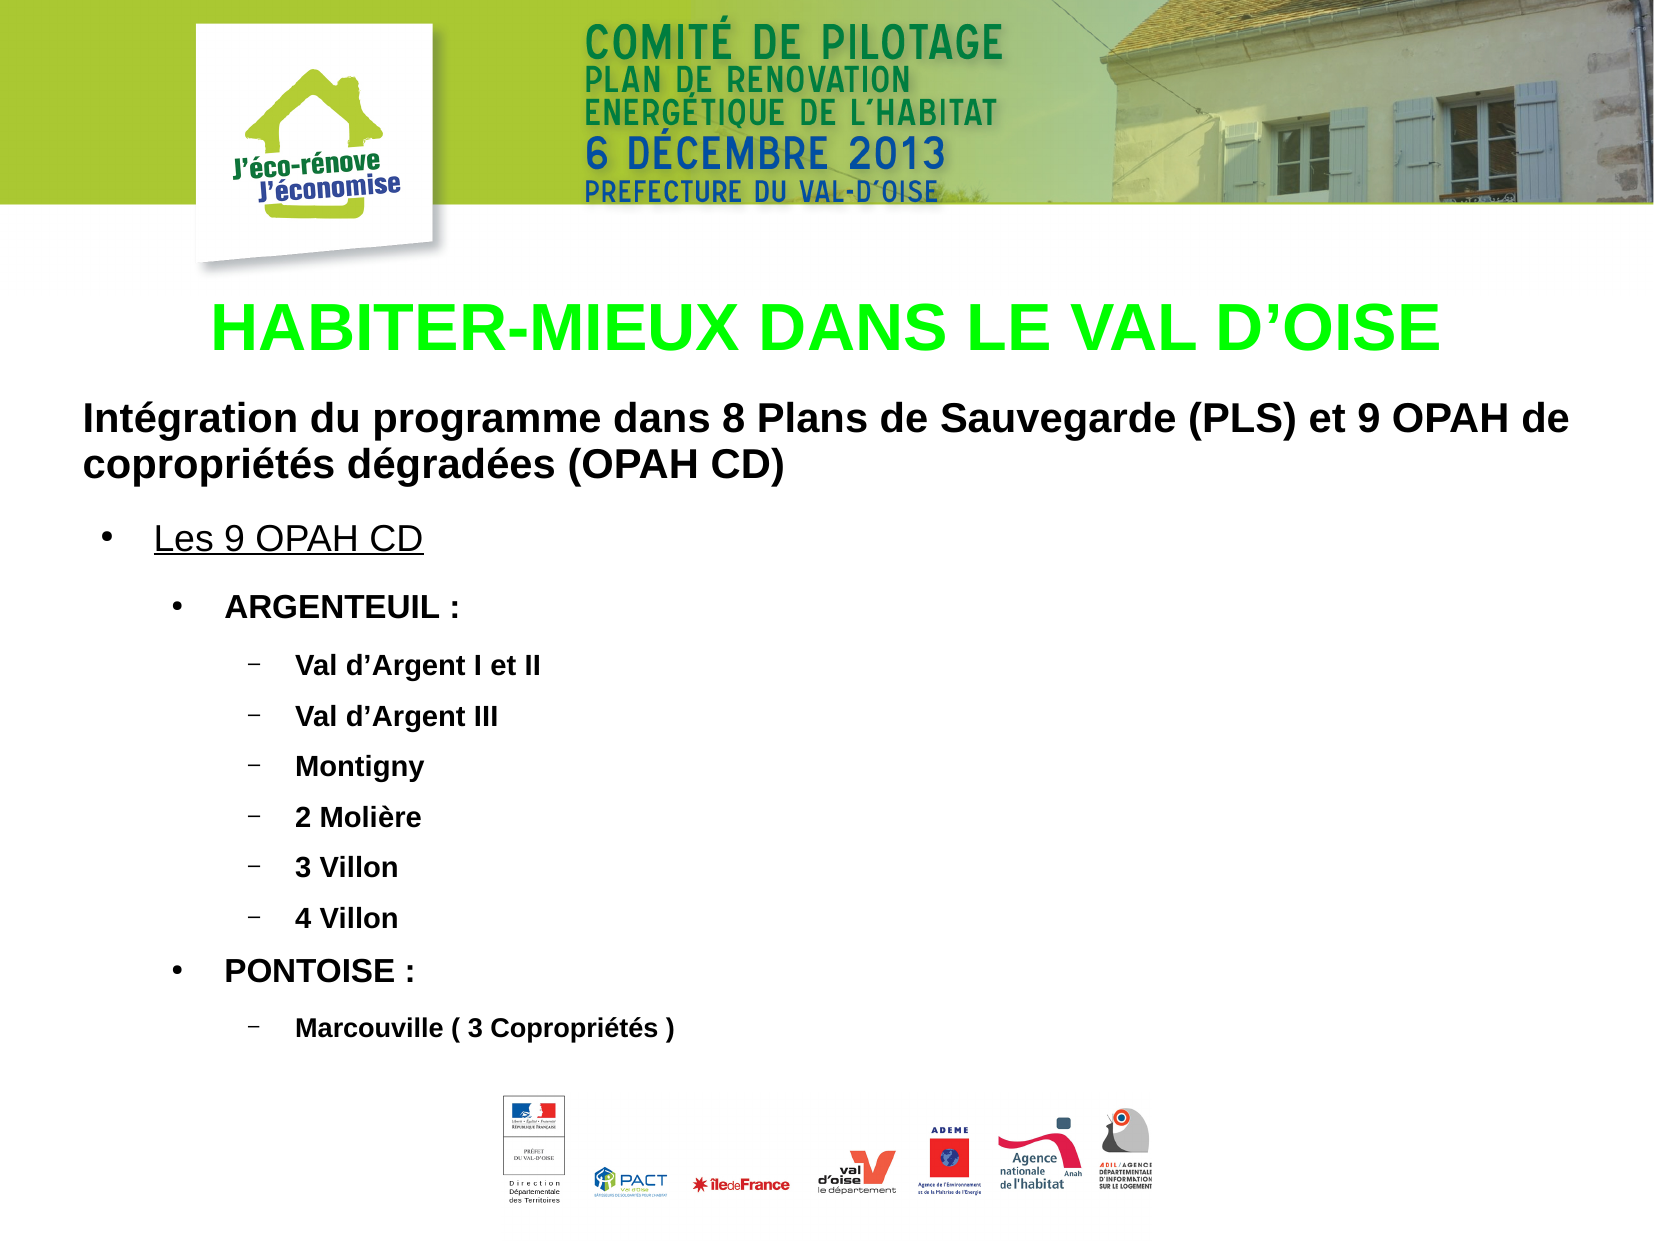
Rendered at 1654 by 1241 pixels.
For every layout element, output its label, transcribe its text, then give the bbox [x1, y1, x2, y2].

list HABITER-MIEUX DANS LE VAL D’OISE Intégration du programme dans 8 Plans de Sauvegarde (PLS) et 9 OPAH de copropriétés dégradées (OPAH CD) Les 9 OPAH CD ARGENTEUIL : Val d’Argent I et II Val d’Argent III Montigny 2 Molière 3 Villon 4 Villon PONTOISE : Marcouville ( 3 Copropriétés ) [82, 290, 1571, 1113]
